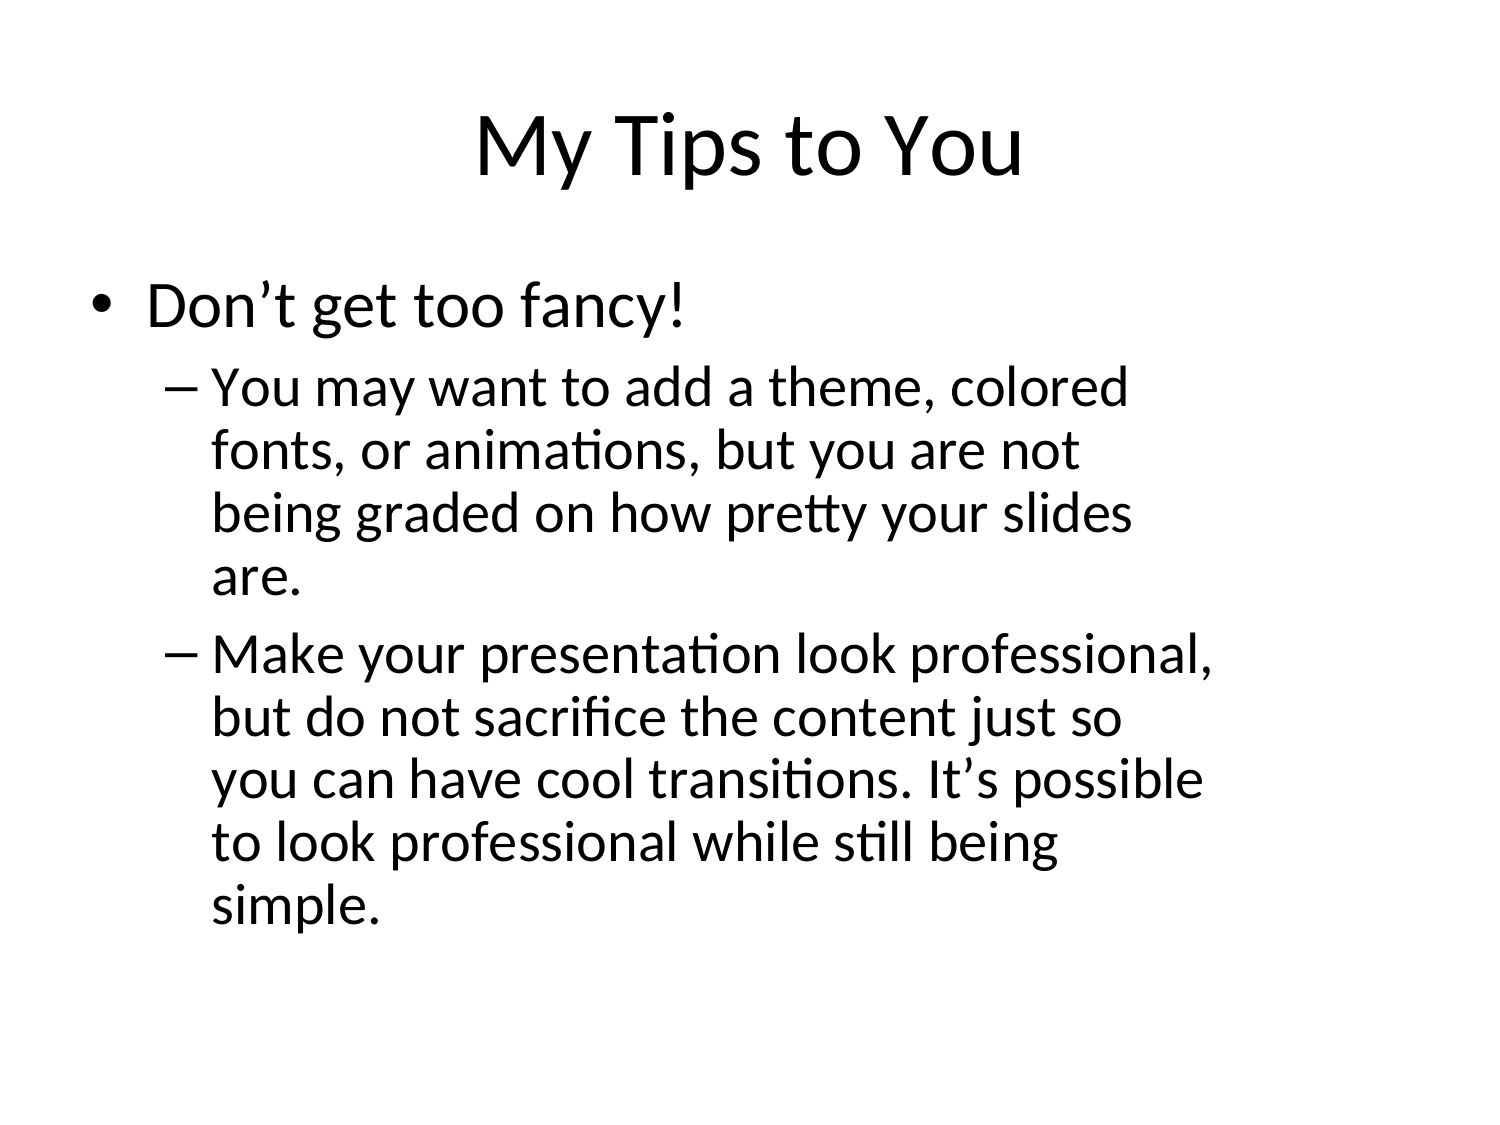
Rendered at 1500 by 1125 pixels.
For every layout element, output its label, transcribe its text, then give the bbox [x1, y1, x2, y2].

title My Tips to You [75, 45, 1426, 233]
list Don’t get too fancy! You may want to add a theme, colored fonts, or animations, but you are not being graded on how pretty your slides are. Make your presentation look professional, but do not sacrifice the content just so you can have cool transitions. It’s possible to look professional while still being simple. [75, 262, 1237, 1006]
